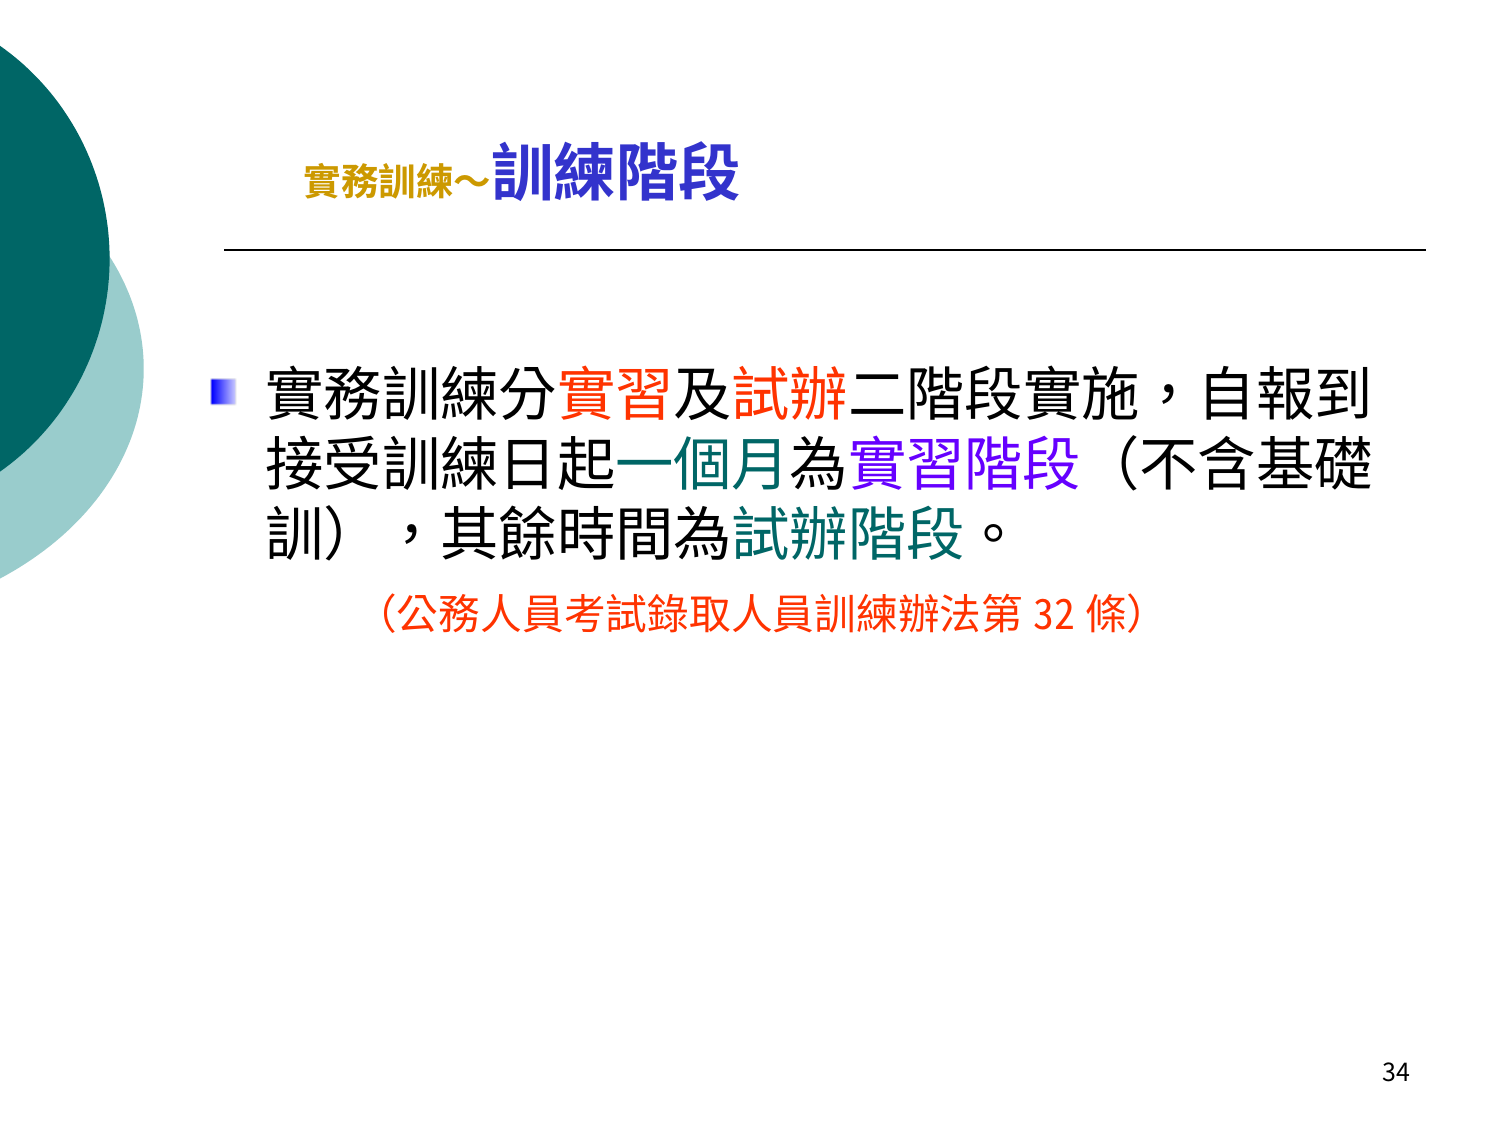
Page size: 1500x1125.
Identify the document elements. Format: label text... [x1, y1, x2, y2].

text_box 實務訓練～訓練階段 [289, 125, 916, 216]
list 實務訓練分實習及試辦二階段實施，自報到接受訓練日起一個月為實習階段（不含基礎訓），其餘時間為試辦階段。 （公務人員考試錄取人員訓練辦法第32條） [194, 350, 1395, 681]
